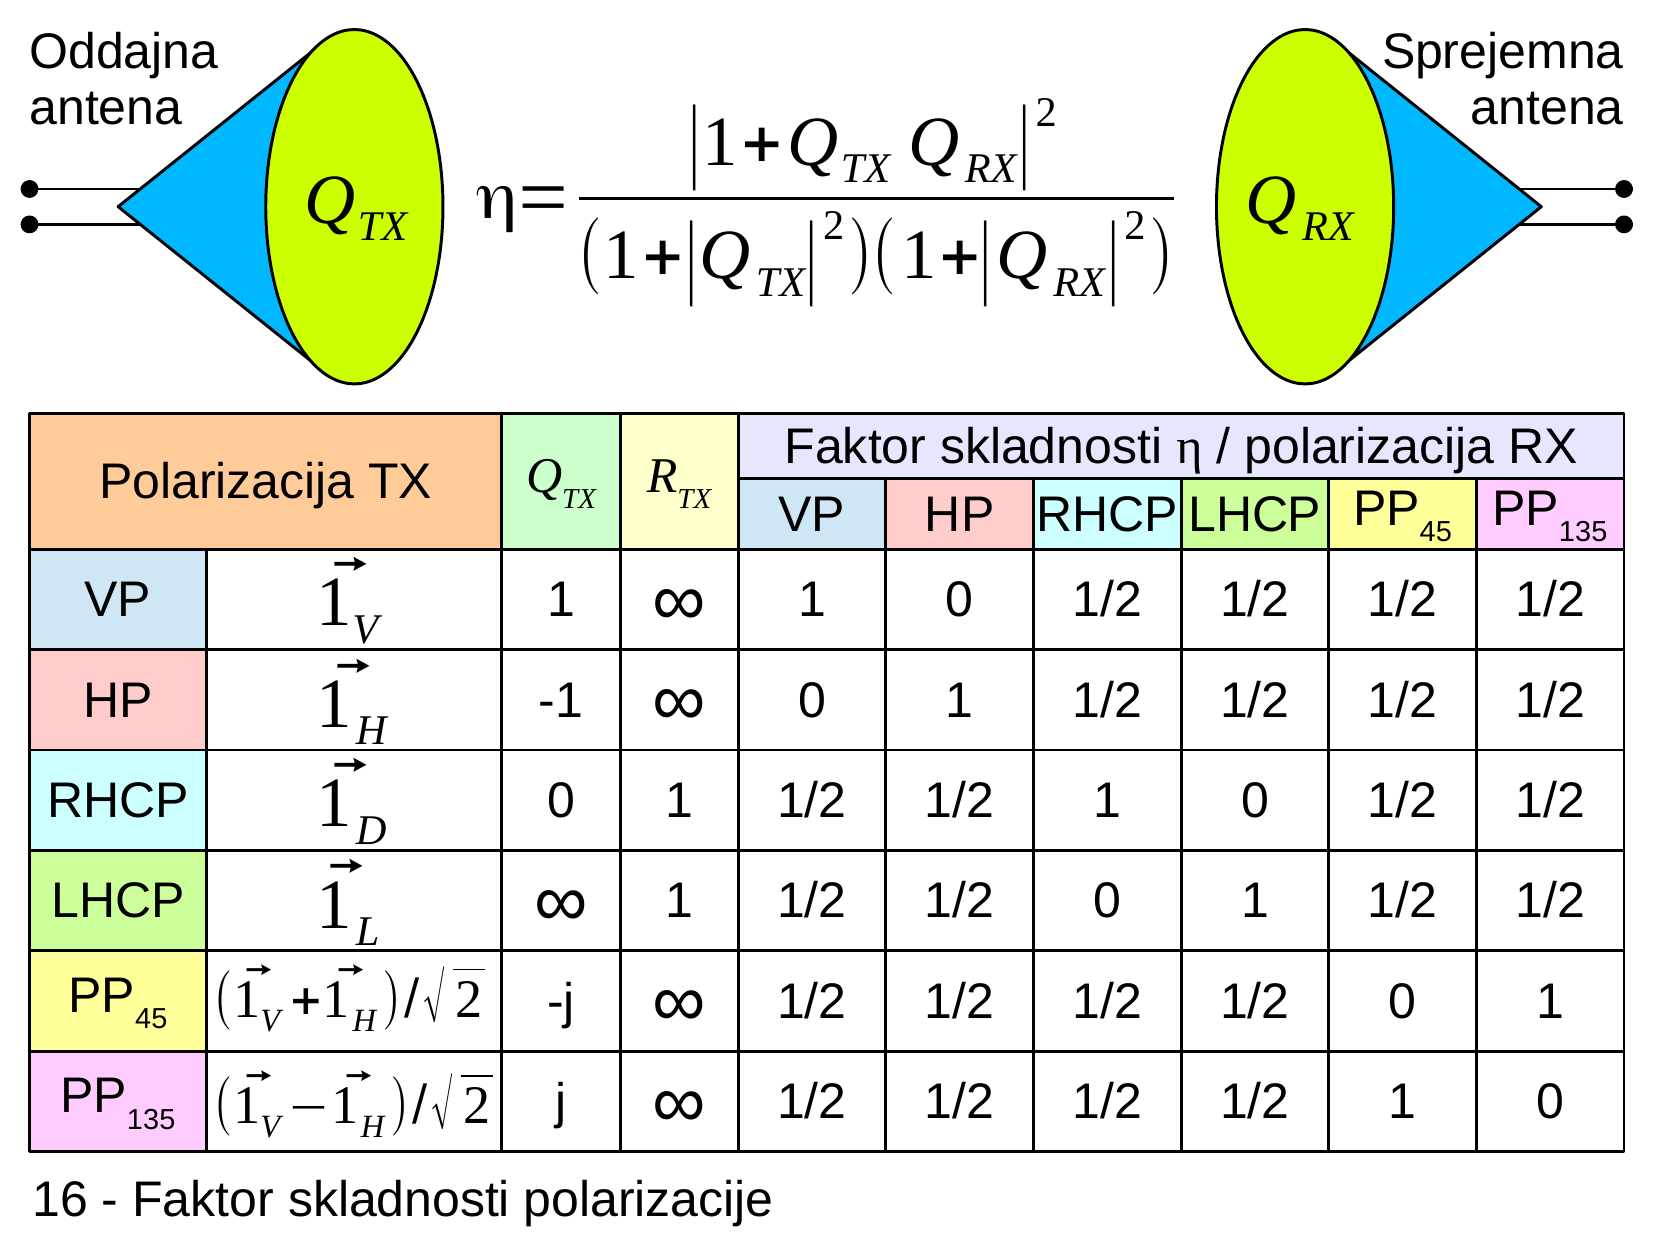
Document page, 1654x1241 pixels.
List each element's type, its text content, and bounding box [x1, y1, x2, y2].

text_box 1/2 [1181, 550, 1328, 649]
text_box 1/2 [1181, 649, 1328, 751]
chart [200, 963, 497, 1040]
text_box RTX [620, 413, 738, 550]
text_box 1/2 [1476, 750, 1625, 850]
text_box LHCP [1181, 478, 1328, 550]
text_box 1/2 [1181, 950, 1328, 1051]
text_box PP135 [29, 1051, 206, 1152]
text_box [206, 1146, 501, 1152]
chart [1227, 159, 1378, 251]
text_box 1/2 [738, 750, 885, 850]
text_box 1/2 [1476, 850, 1625, 951]
text_box QTX [501, 413, 620, 550]
text_box HP [886, 479, 1033, 549]
chart [287, 159, 432, 251]
text_box Sprejemna antena [1382, 23, 1624, 136]
text_box 1/2 [1033, 550, 1181, 649]
text_box 1 [885, 650, 1033, 750]
text_box 1/2 [885, 750, 1033, 850]
text_box 1/2 [1328, 649, 1476, 750]
text_box ∞ [501, 850, 620, 950]
text_box ∞ [620, 1051, 738, 1152]
text_box 1 [1476, 951, 1625, 1051]
text_box 1/2 [1328, 850, 1476, 951]
text_box RHCP [1033, 478, 1181, 550]
text_box Faktor skladnosti η / polarizacija RX [738, 413, 1625, 479]
chart [299, 755, 403, 850]
text_box 1/2 [1476, 550, 1625, 649]
chart [200, 1069, 505, 1146]
text_box PP135 [1476, 478, 1625, 550]
text_box 1 [620, 850, 738, 950]
text_box 0 [1181, 751, 1328, 851]
chart [454, 87, 1193, 308]
text_box 1/2 [1328, 750, 1476, 850]
text_box ∞ [620, 550, 738, 649]
chart [299, 857, 395, 950]
text_box VP [29, 550, 206, 649]
text_box PP45 [29, 950, 206, 1051]
text_box HP [29, 649, 207, 751]
text_box LHCP [29, 850, 206, 950]
text_box 1/2 [1033, 1051, 1181, 1152]
text_box [1216, 29, 1542, 384]
text_box -1 [501, 649, 620, 750]
text_box [118, 29, 443, 384]
text_box 0 [501, 750, 620, 850]
text_box RHCP [29, 751, 206, 850]
text_box 1/2 [885, 850, 1033, 950]
text_box 0 [1033, 850, 1181, 950]
text_box 1/2 [1181, 1051, 1328, 1152]
text_box j [501, 1051, 620, 1152]
chart [299, 656, 408, 750]
text_box [206, 550, 501, 1069]
text_box 0 [1328, 951, 1476, 1052]
text_box PP45 [1328, 478, 1476, 550]
chart [299, 555, 401, 649]
text_box 1/2 [738, 1051, 885, 1152]
text_box -j [501, 950, 620, 1051]
text_box ∞ [620, 649, 738, 750]
text_box 1 [1181, 851, 1328, 950]
text_box 1/2 [1476, 649, 1625, 750]
text_box 1/2 [738, 850, 885, 950]
text_box Polarizacija TX [29, 413, 501, 550]
text_box 1 [738, 550, 885, 649]
text_box 0 [885, 549, 1033, 650]
text_box 1 [501, 550, 620, 649]
text_box 1/2 [1033, 950, 1181, 1051]
text_box 16 - Faktor skladnosti polarizacije [32, 1171, 1117, 1228]
text_box 1 [1328, 1052, 1476, 1152]
text_box 1/2 [1033, 649, 1181, 751]
text_box Oddajna antena [29, 23, 225, 136]
text_box 1 [620, 750, 738, 850]
text_box 1 [1033, 751, 1181, 850]
text_box VP [738, 478, 886, 550]
text_box ∞ [620, 950, 738, 1051]
text_box 1/2 [1328, 550, 1476, 649]
text_box 1/2 [738, 950, 885, 1051]
text_box 0 [738, 649, 885, 750]
text_box 1/2 [885, 950, 1033, 1051]
text_box 0 [1476, 1051, 1625, 1152]
text_box 1/2 [885, 1051, 1033, 1152]
